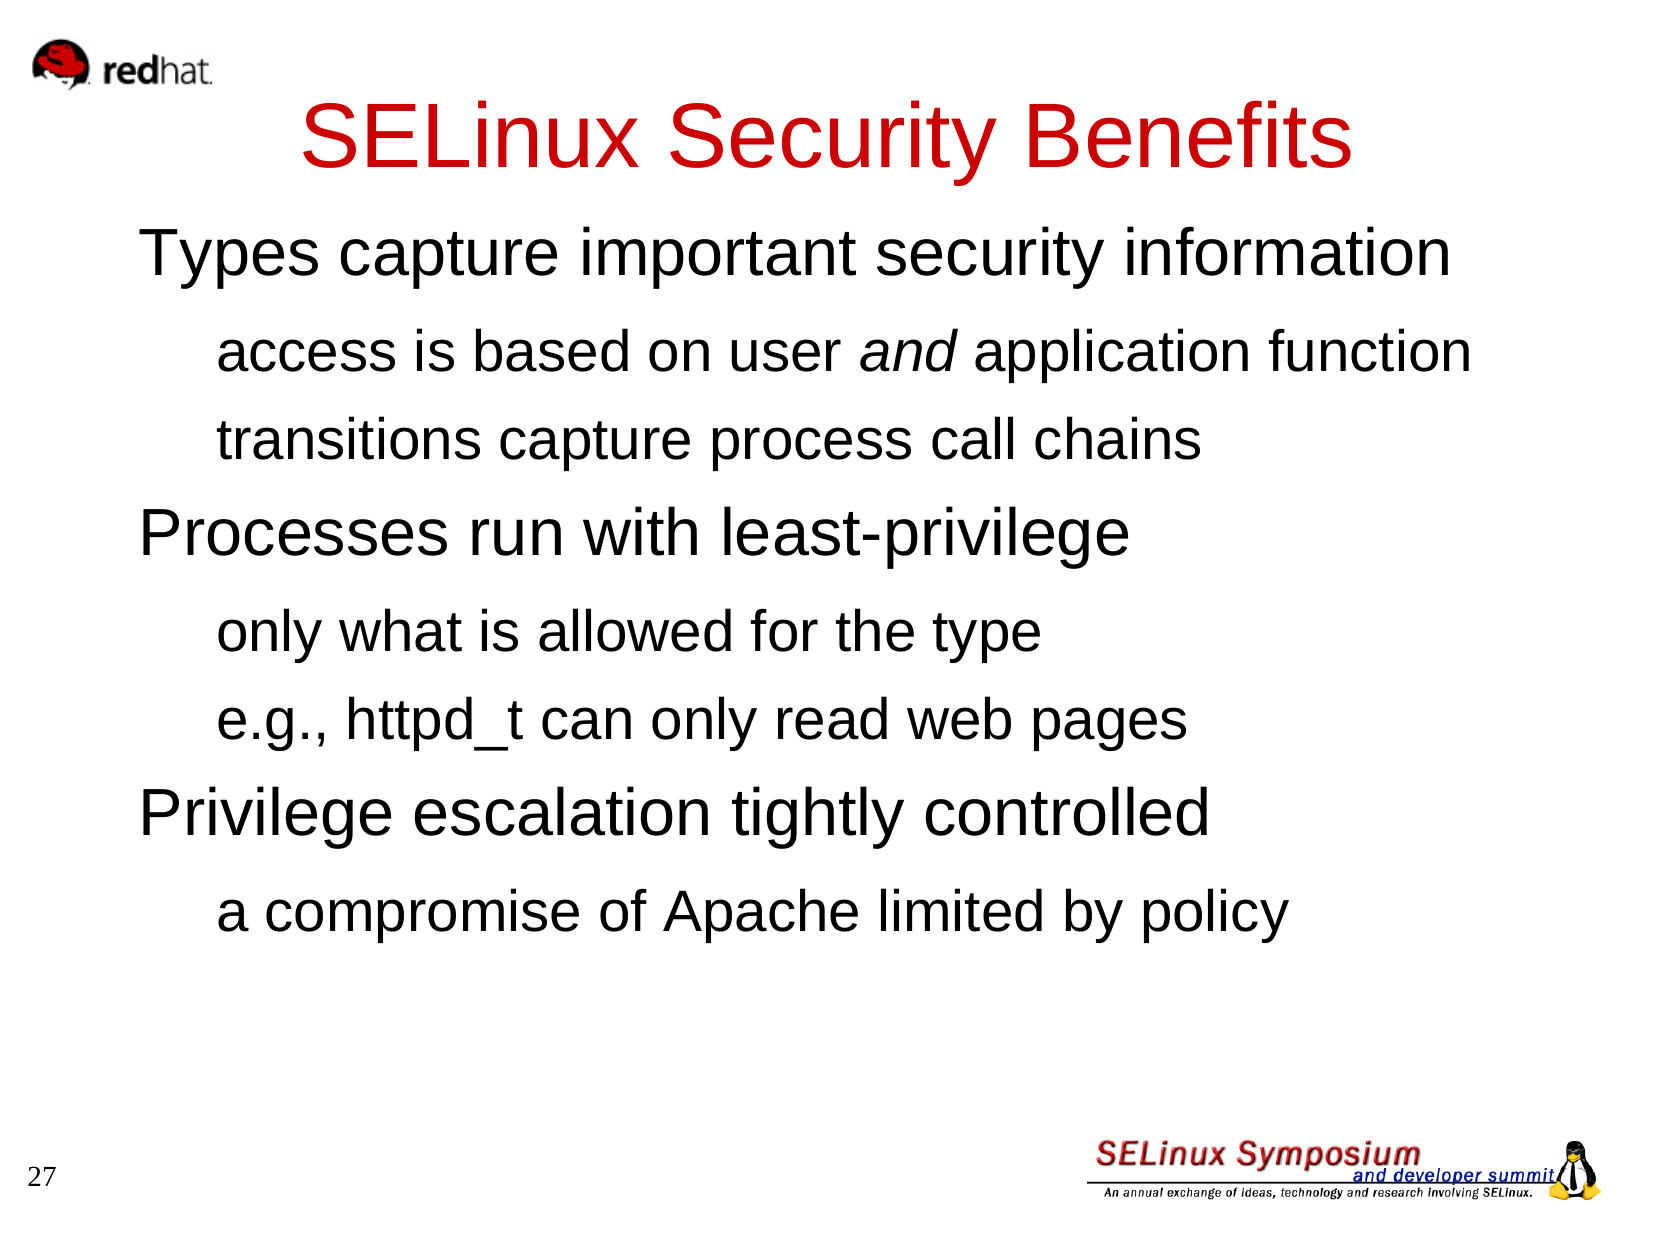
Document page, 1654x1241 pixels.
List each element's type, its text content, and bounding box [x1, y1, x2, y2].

title SELinux Security Benefits [121, 55, 1534, 214]
picture [31, 37, 212, 98]
picture [1087, 1135, 1613, 1200]
list Types capture important security information access is based on user and application function transitions capture process call chains Processes run with least-privilege only what is allowed for the type e.g., httpd_t can only read web pages Privilege escalation tightly controlled a compromise of Apache limited by policy [121, 214, 1534, 1126]
